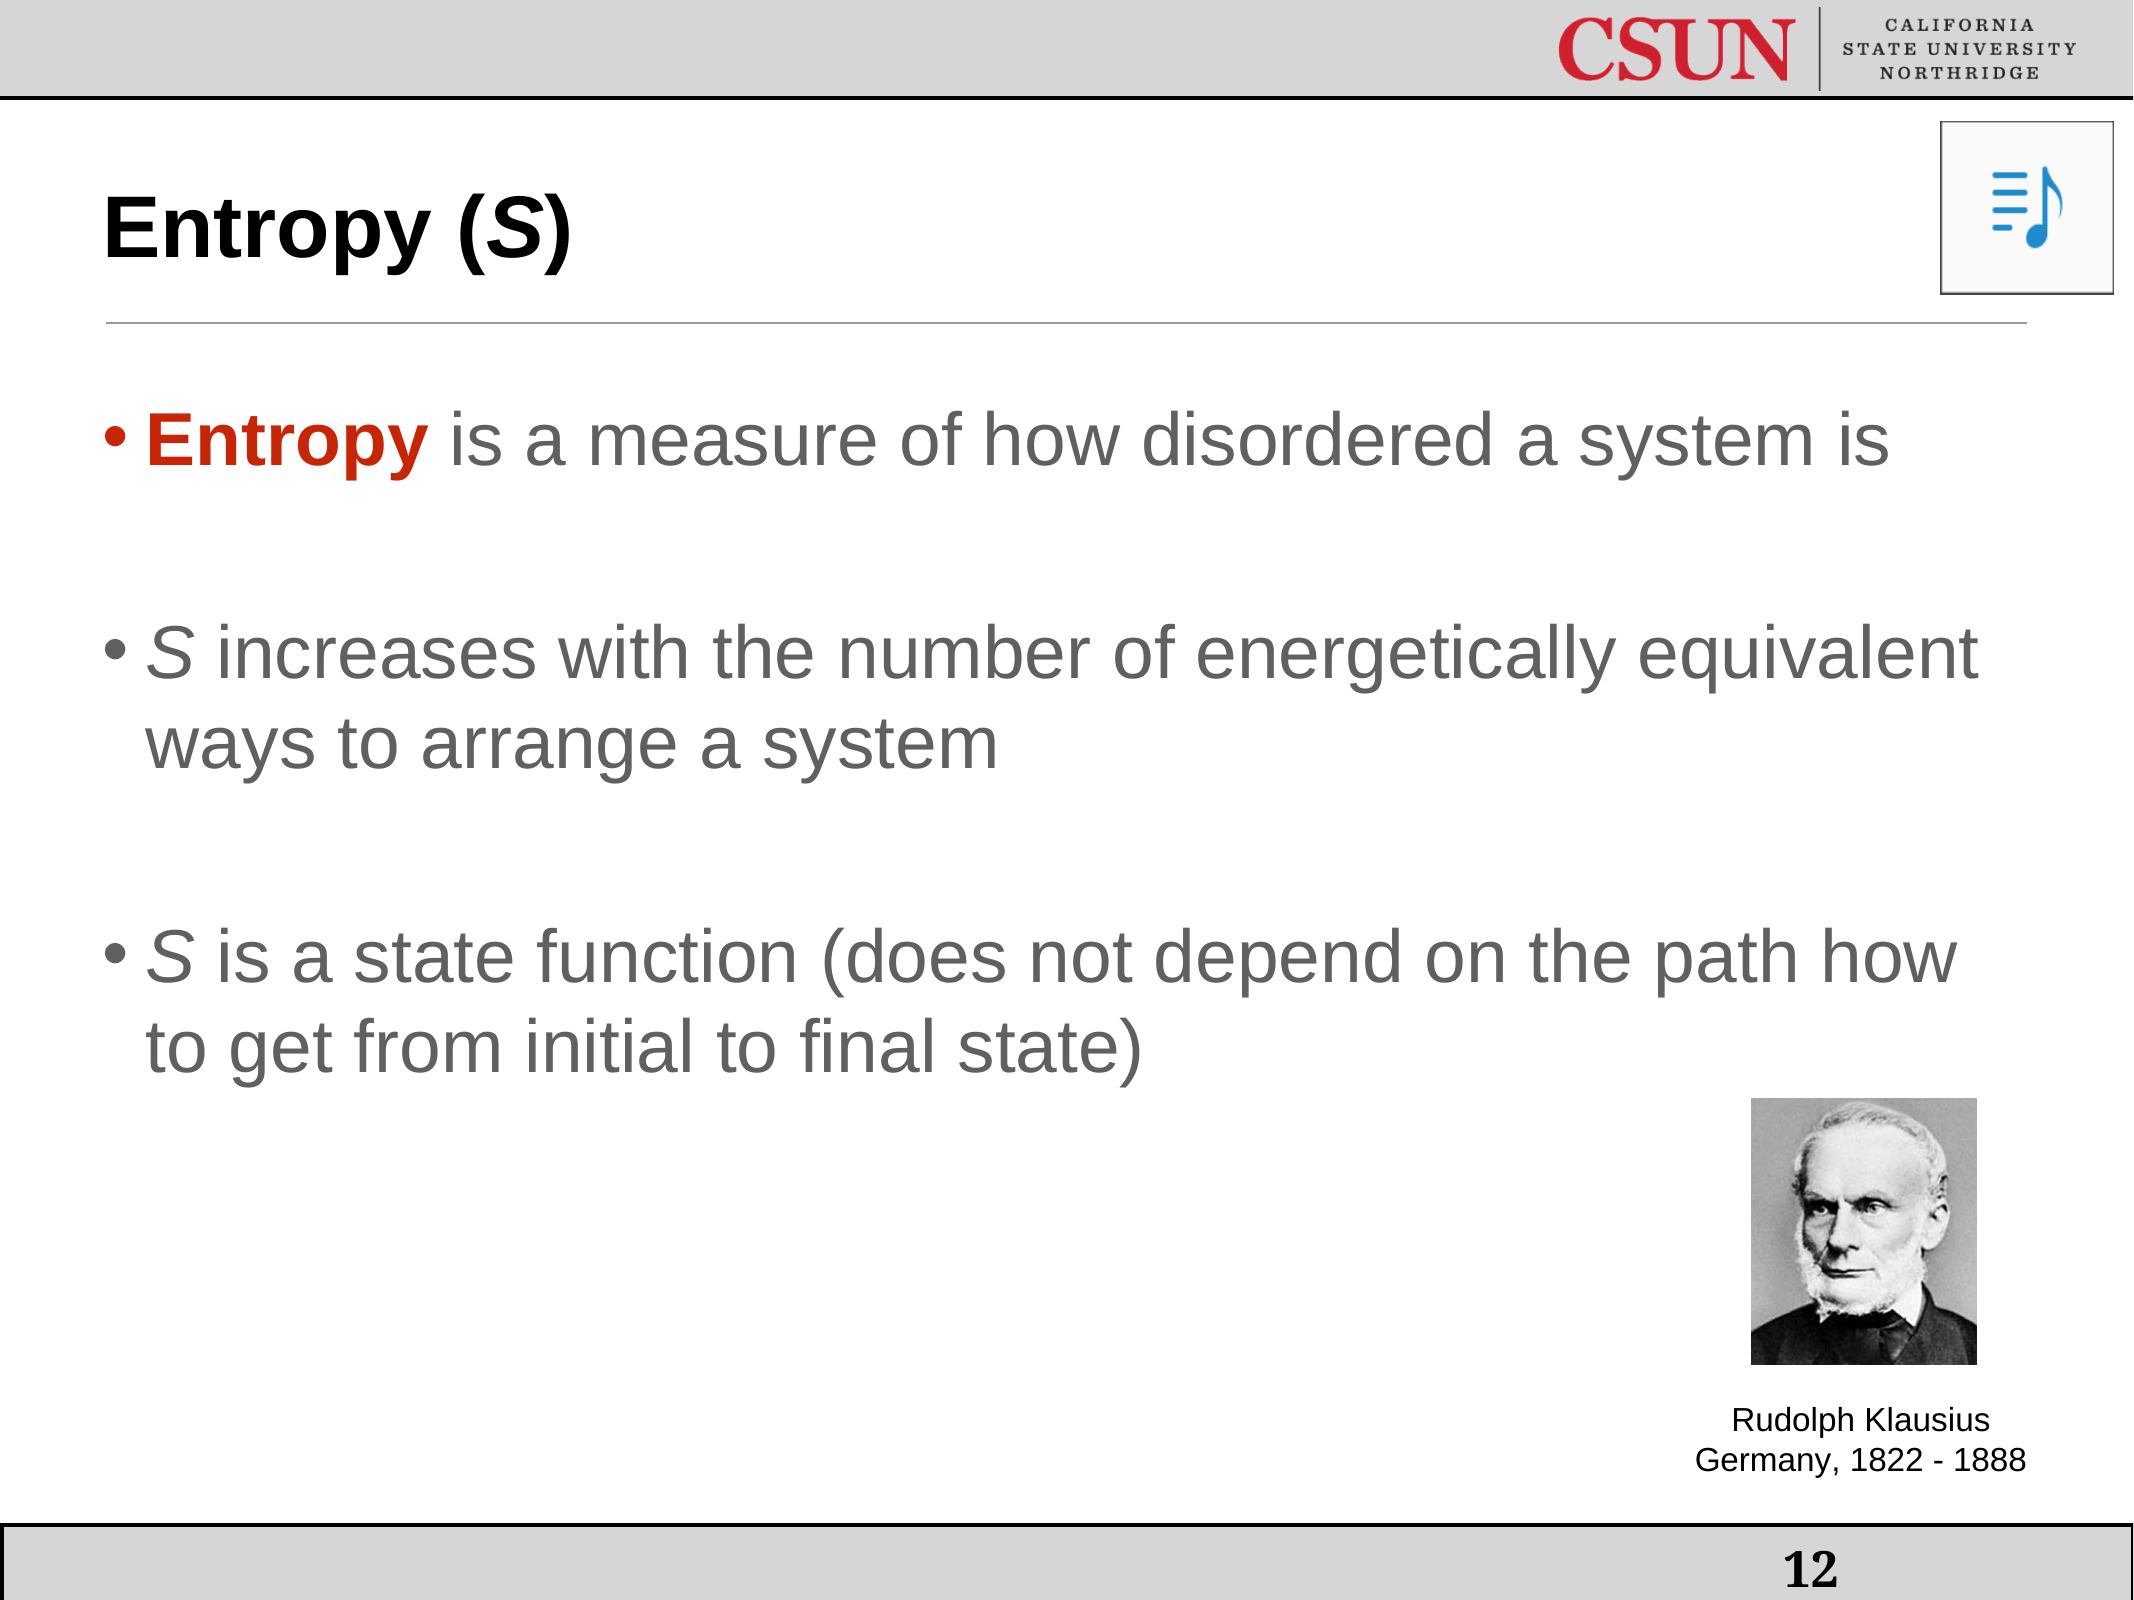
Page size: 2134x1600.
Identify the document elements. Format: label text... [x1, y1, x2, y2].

title Entropy (S) [93, 104, 2040, 284]
list Entropy is a measure of how disordered a system is S increases with the number of energetically equivalent ways to arrange a system S is a state function (does not depend on the path how to get from initial to final state) [93, 382, 2040, 1460]
picture [1751, 1098, 1977, 1366]
text_box Rudolph Klausius Germany, 1822 - 1888 [1680, 1390, 2043, 1486]
picture [1559, 7, 2076, 91]
text_box [1939, 120, 2116, 296]
